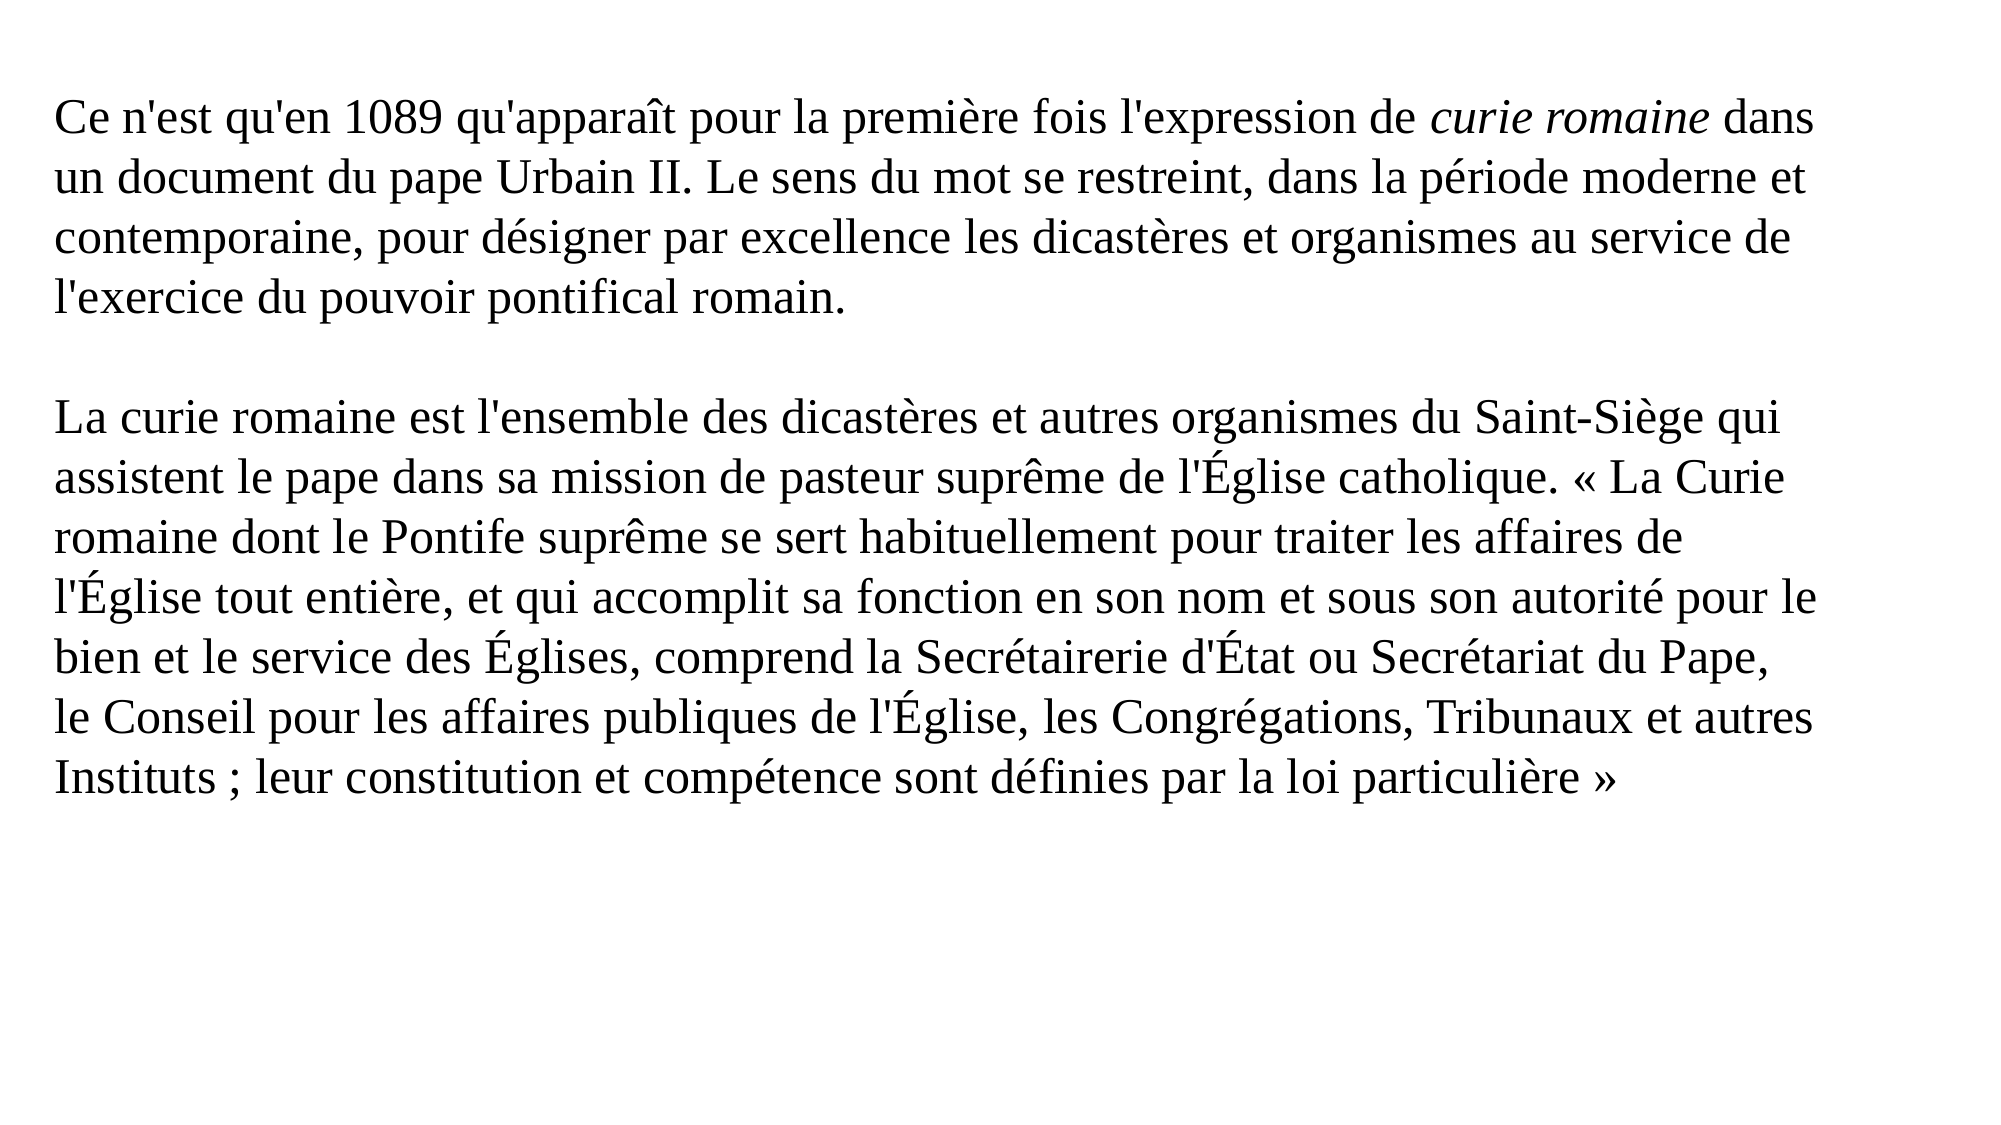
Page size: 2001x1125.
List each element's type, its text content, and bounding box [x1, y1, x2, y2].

text_box Ce n'est qu'en 1089 qu'apparaît pour la première fois l'expression de curie romaine dans un document du pape Urbain II. Le sens du mot se restreint, dans la période moderne et contemporaine, pour désigner par excellence les dicastères et organismes au service de l'exercice du pouvoir pontifical romain. La curie romaine est l'ensemble des dicastères et autres organismes du Saint-Siège qui assistent le pape dans sa mission de pasteur suprême de l'Église catholique. « La Curie romaine dont le Pontife suprême se sert habituellement pour traiter les affaires de l'Église tout entière, et qui accomplit sa fonction en son nom et sous son autorité pour le bien et le service des Églises, comprend la Secrétairerie d'État ou Secrétariat du Pape, le Conseil pour les affaires publiques de l'Église, les Congrégations, Tribunaux et autres Instituts ; leur constitution et compétence sont définies par la loi particulière » [39, 76, 1834, 819]
